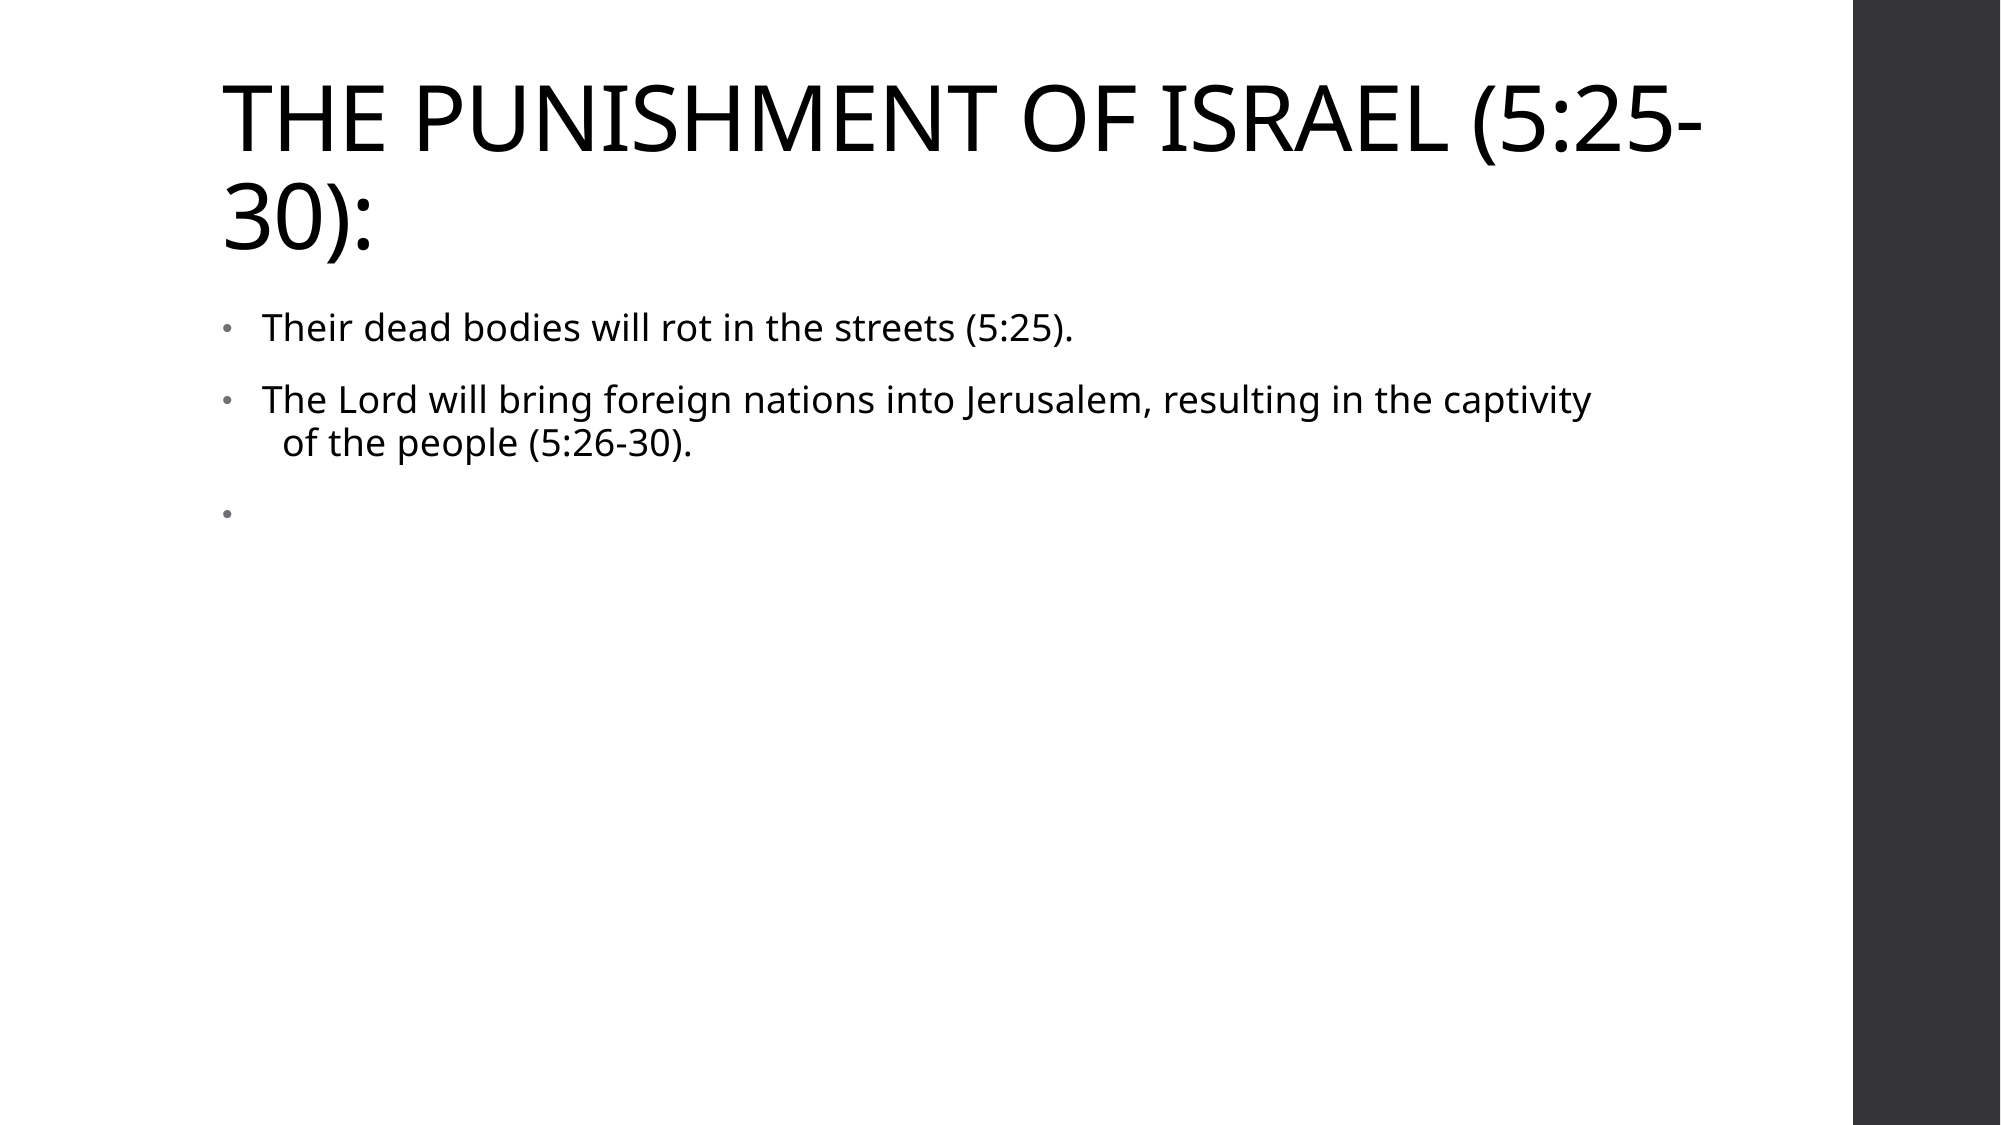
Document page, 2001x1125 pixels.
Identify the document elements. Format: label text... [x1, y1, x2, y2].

title THE PUNISHMENT OF ISRAEL (5:25-30): [206, 60, 1797, 278]
list Their dead bodies will rot in the streets (5:25). The Lord will bring foreign nations into Jerusalem, resulting in the captivity of the people (5:26-30). [206, 299, 1617, 1014]
